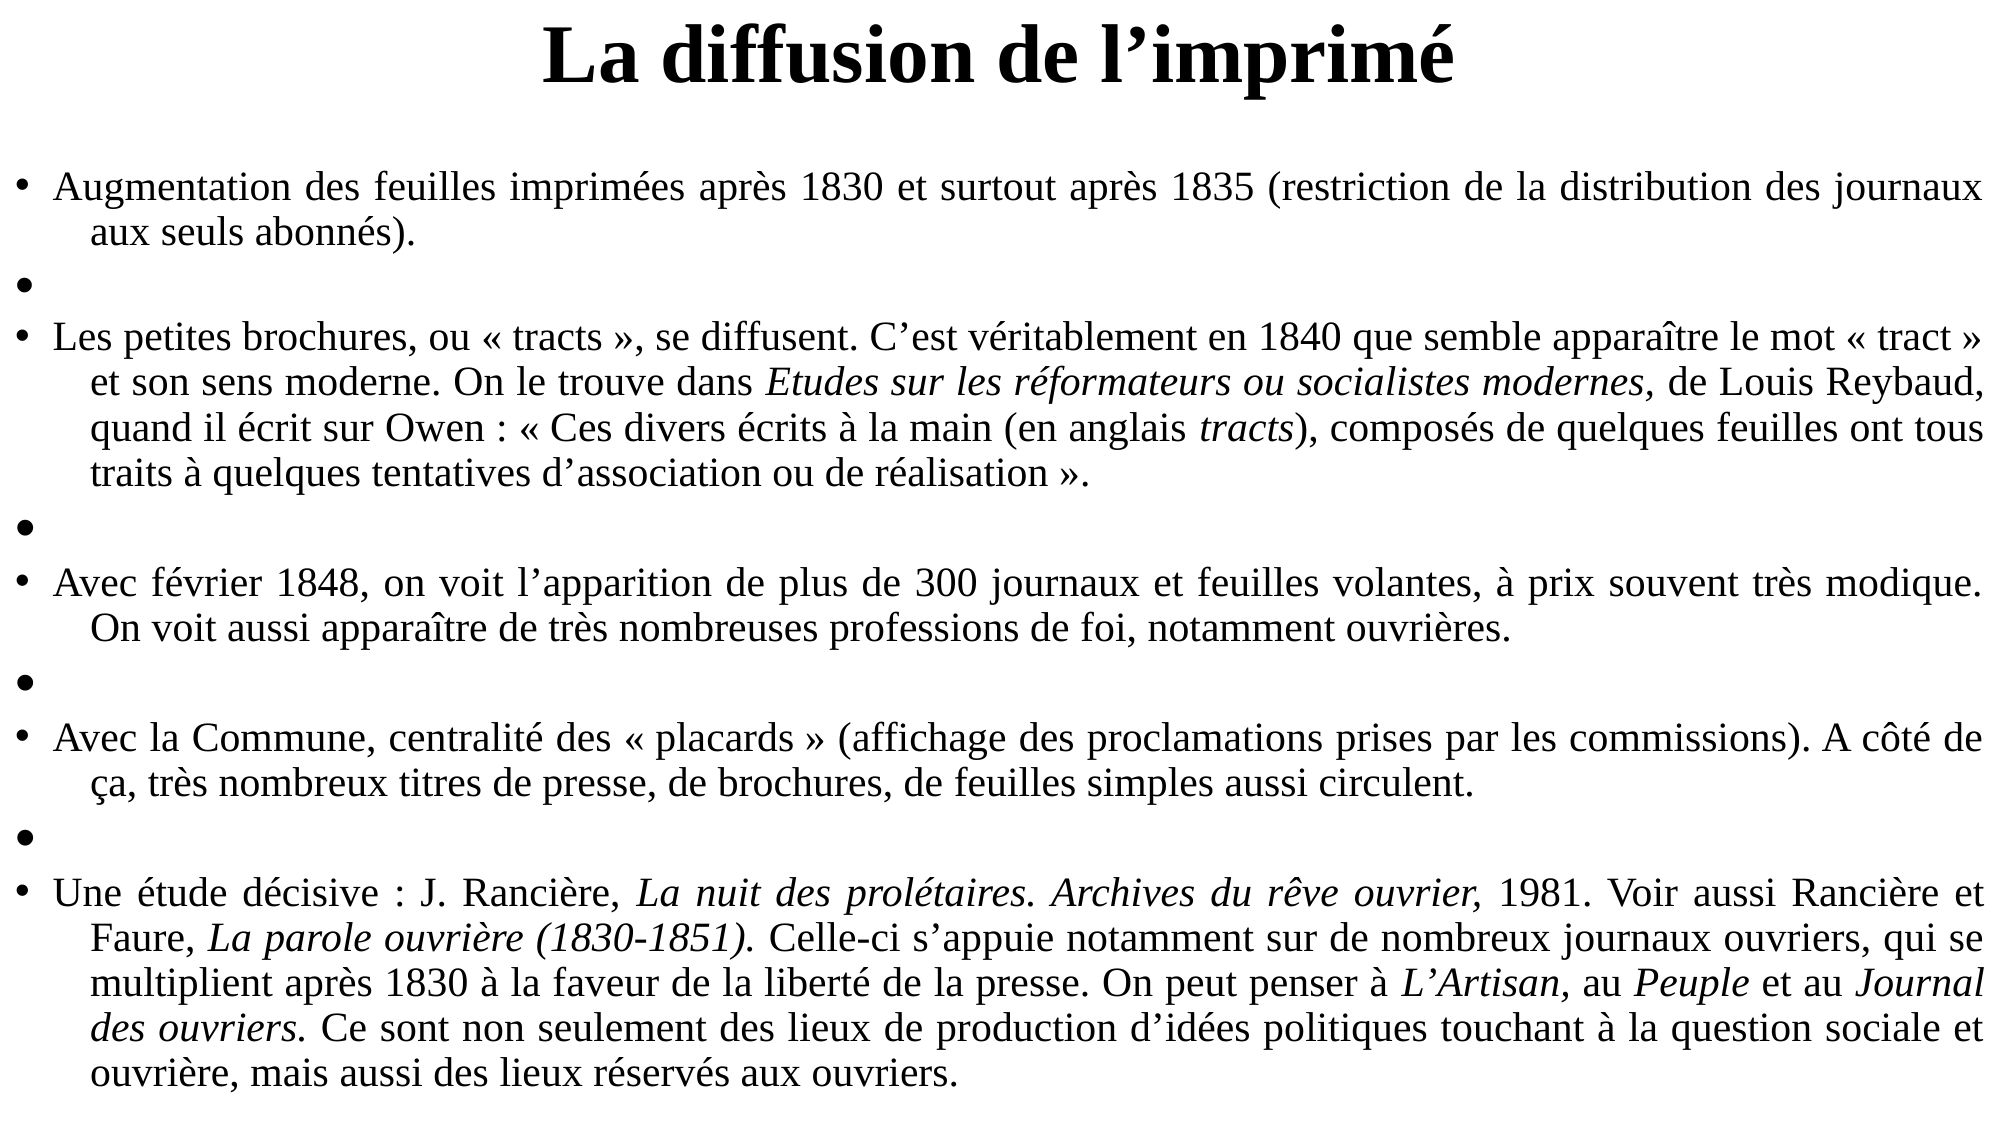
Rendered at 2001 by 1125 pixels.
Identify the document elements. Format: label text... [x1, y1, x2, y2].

title La diffusion de l’imprimé [0, 0, 2000, 112]
list Augmentation des feuilles imprimées après 1830 et surtout après 1835 (restriction de la distribution des journaux aux seuls abonnés). Les petites brochures, ou « tracts », se diffusent. C’est véritablement en 1840 que semble apparaître le mot « tract » et son sens moderne. On le trouve dans Etudes sur les réformateurs ou socialistes modernes, de Louis Reybaud, quand il écrit sur Owen : « Ces divers écrits à la main (en anglais tracts), composés de quelques feuilles ont tous traits à quelques tentatives d’association ou de réalisation ». Avec février 1848, on voit l’apparition de plus de 300 journaux et feuilles volantes, à prix souvent très modique. On voit aussi apparaître de très nombreuses professions de foi, notamment ouvrières. Avec la Commune, centralité des « placards » (affichage des proclamations prises par les commissions). A côté de ça, très nombreux titres de presse, de brochures, de feuilles simples aussi circulent. Une étude décisive : J. Rancière, La nuit des prolétaires. Archives du rêve ouvrier, 1981. Voir aussi Rancière et Faure, La parole ouvrière (1830-1851). Celle-ci s’appuie notamment sur de nombreux journaux ouvriers, qui se multiplient après 1830 à la faveur de la liberté de la presse. On peut penser à L’Artisan, au Peuple et au Journal des ouvriers. Ce sont non seulement des lieux de production d’idées politiques touchant à la question sociale et ouvrière, mais aussi des lieux réservés aux ouvriers. [0, 156, 2000, 1125]
